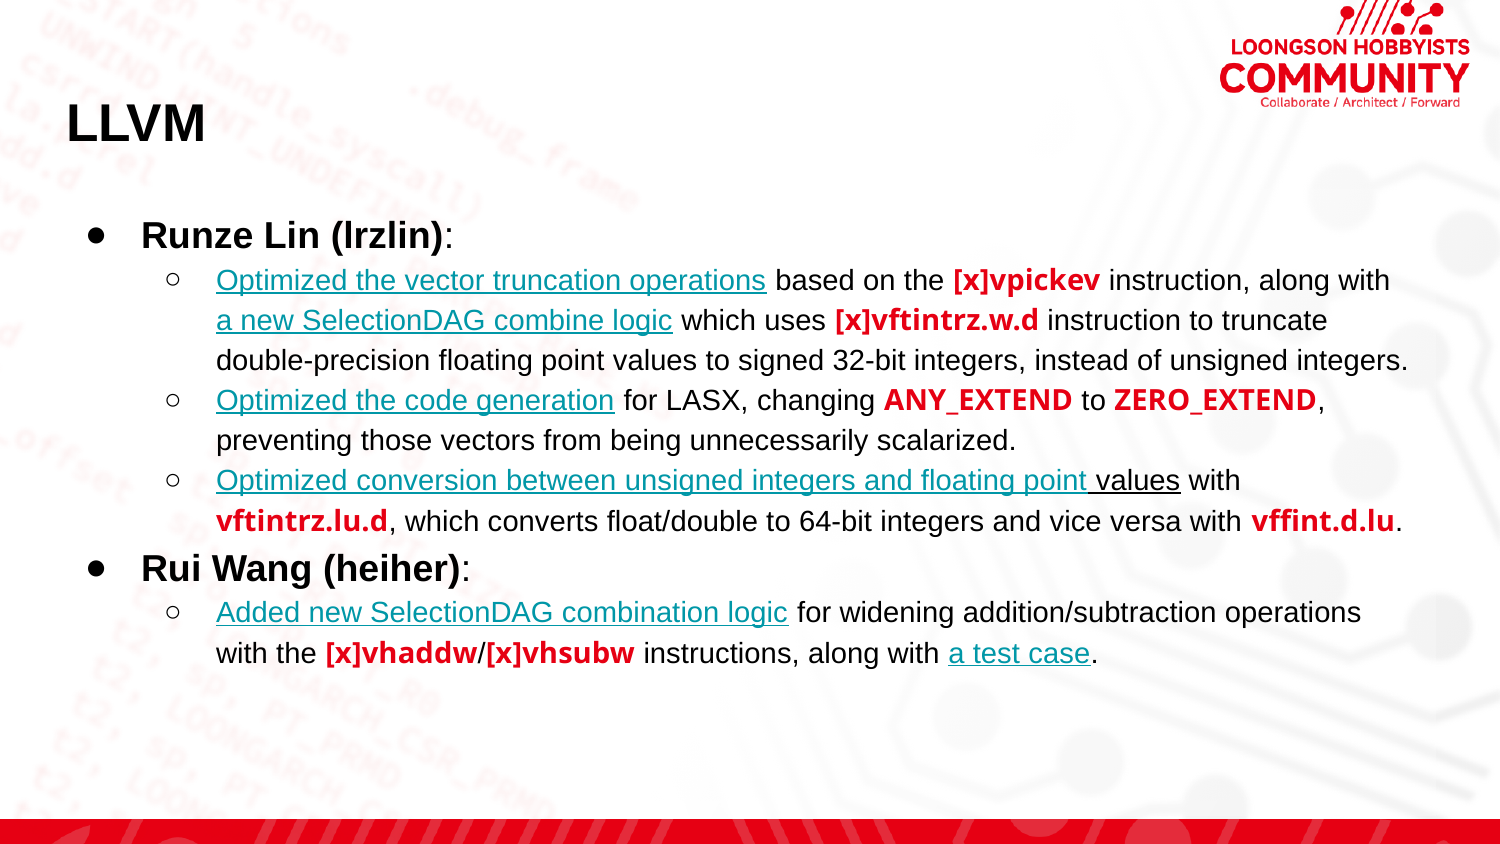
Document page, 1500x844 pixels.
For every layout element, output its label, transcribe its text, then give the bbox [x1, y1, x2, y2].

title LLVM [51, 72, 1449, 167]
picture [0, 0, 1500, 844]
list Runze Lin (lrzlin): Optimized the vector truncation operations based on the [x]vpickev instruction, along with a new SelectionDAG combine logic which uses [x]vftintrz.w.d instruction to truncate double-precision floating point values to signed 32-bit integers, instead of unsigned integers. Optimized the code generation for LASX, changing ANY_EXTEND to ZERO_EXTEND, preventing those vectors from being unnecessarily scalarized. Optimized conversion between unsigned integers and floating point values with vftintrz.lu.d, which converts float/double to 64-bit integers and vice versa with vffint.d.lu. Rui Wang (heiher): Added new SelectionDAG combination logic for widening addition/subtraction operations with the [x]vhaddw/[x]vhsubw instructions, along with a test case. [51, 189, 1437, 817]
